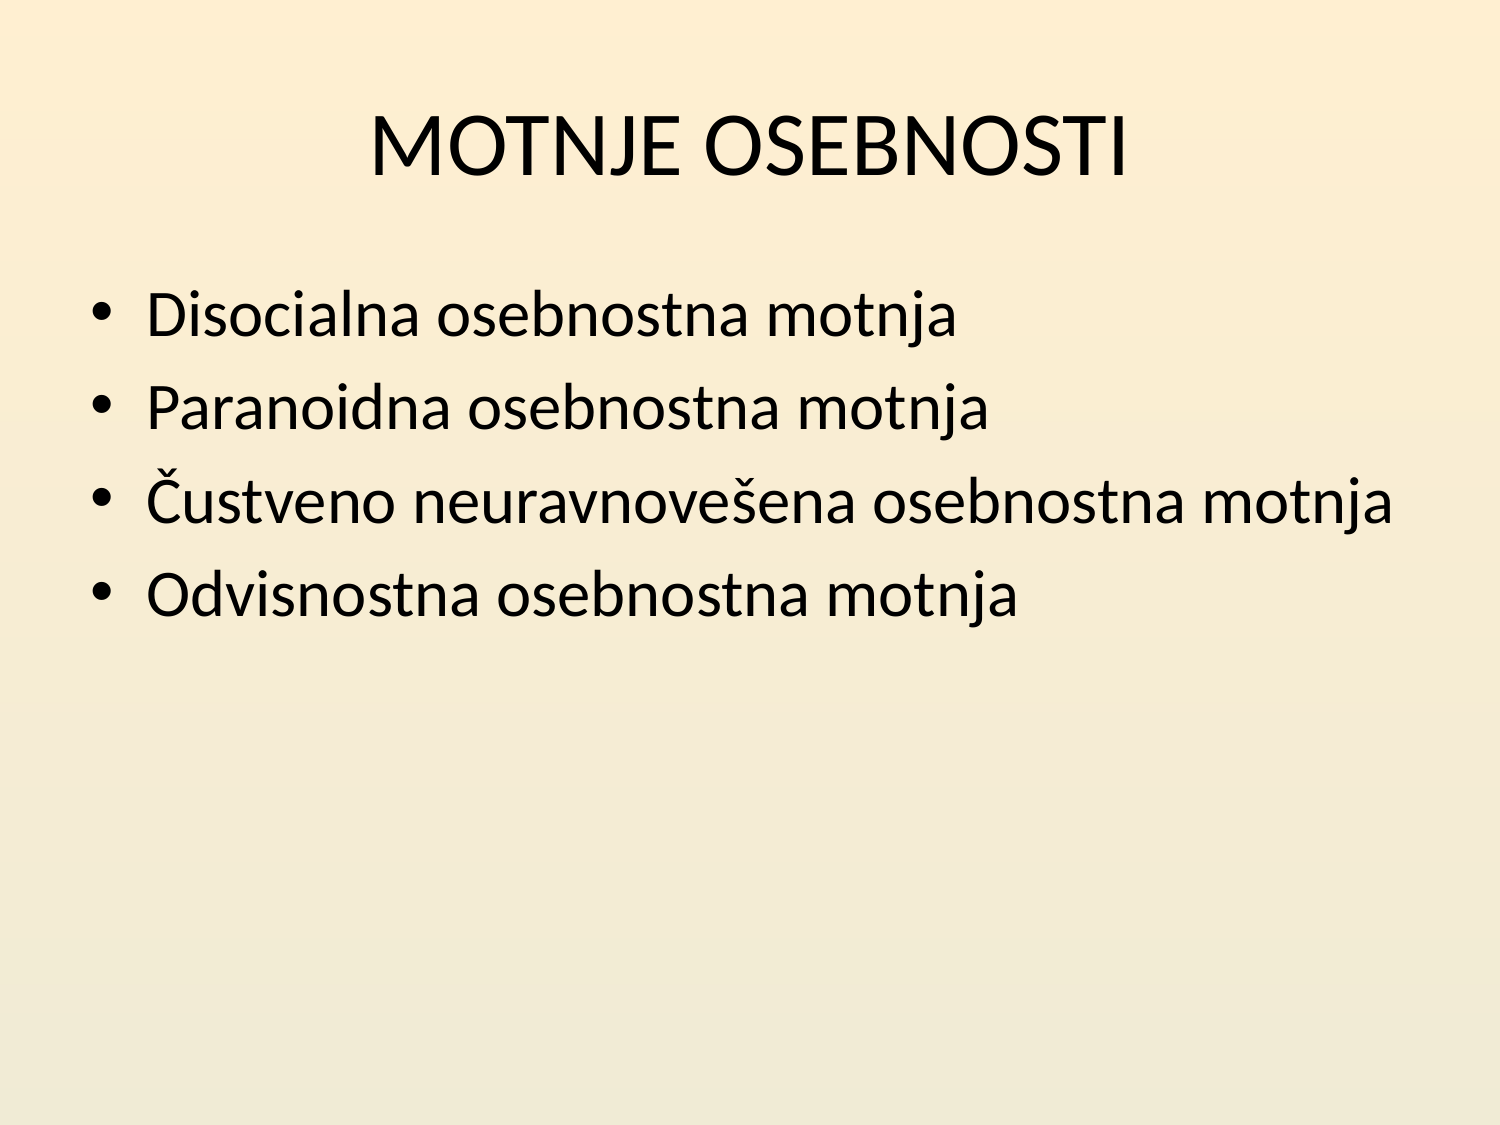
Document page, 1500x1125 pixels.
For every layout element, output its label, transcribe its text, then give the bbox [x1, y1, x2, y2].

title MOTNJE OSEBNOSTI [75, 45, 1425, 233]
list Disocialna osebnostna motnja Paranoidna osebnostna motnja Čustveno neuravnovešena osebnostna motnja Odvisnostna osebnostna motnja [75, 262, 1425, 1005]
